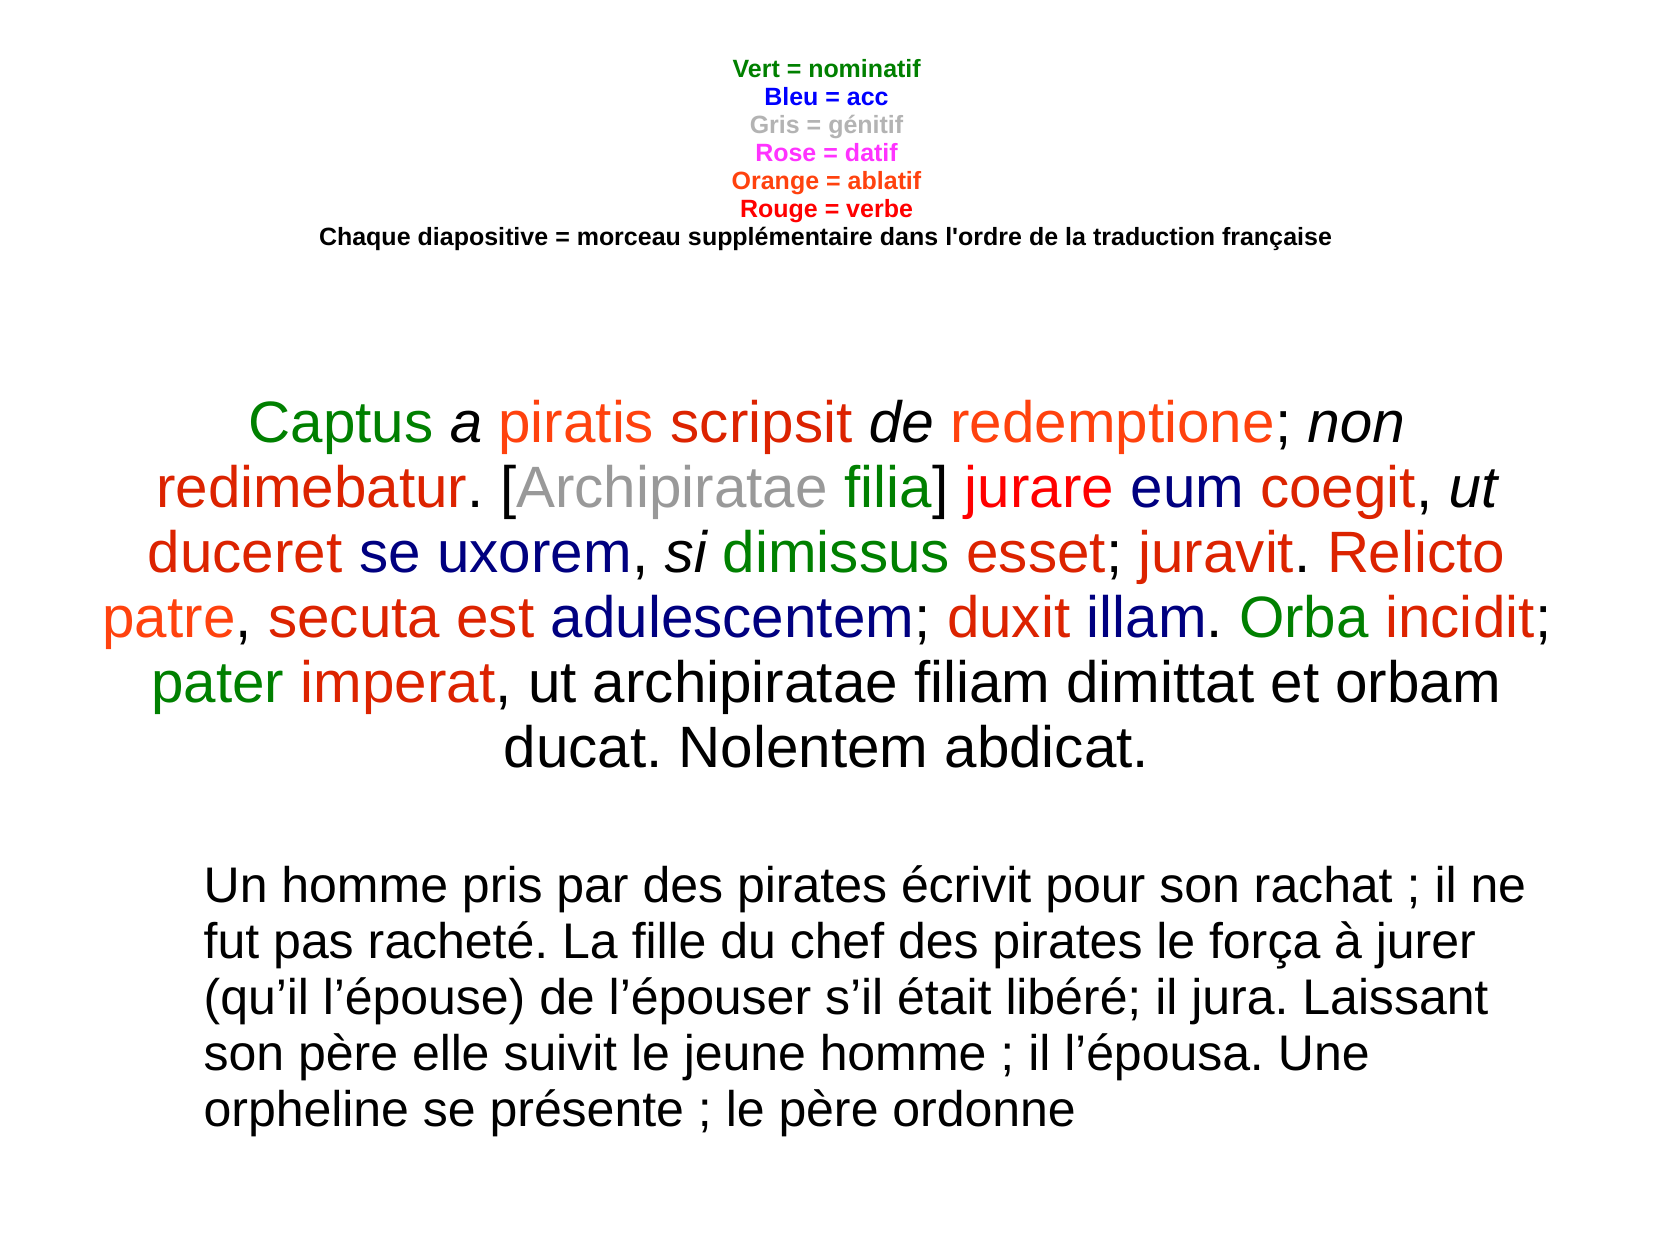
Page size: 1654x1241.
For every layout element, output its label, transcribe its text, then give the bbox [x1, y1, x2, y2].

subtitle Captus a piratis scripsit de redemptione; non redimebatur. [Archipiratae filia] jurare eum coegit, ut duceret se uxorem, si dimissus esset; juravit. Relicto patre, secuta est adulescentem; duxit illam. Orba incidit; pater imperat, ut archipiratae filiam dimittat et orbam ducat. Nolentem abdicat. [82, 318, 1571, 851]
title Vert = nominatif Bleu = acc Gris = génitif Rose = datif Orange = ablatif Rouge = verbe Chaque diapositive = morceau supplémentaire dans l'ordre de la traduction française [82, 49, 1571, 257]
text_box Un homme pris par des pirates écrivit pour son rachat ; il ne fut pas racheté. La fille du chef des pirates le força à jurer (qu’il l’épouse) de l’épouser s’il était libéré; il jura. Laissant son père elle suivit le jeune homme ; il l’épousa. Une orpheline se présente ; le père ordonne [188, 850, 1571, 1144]
